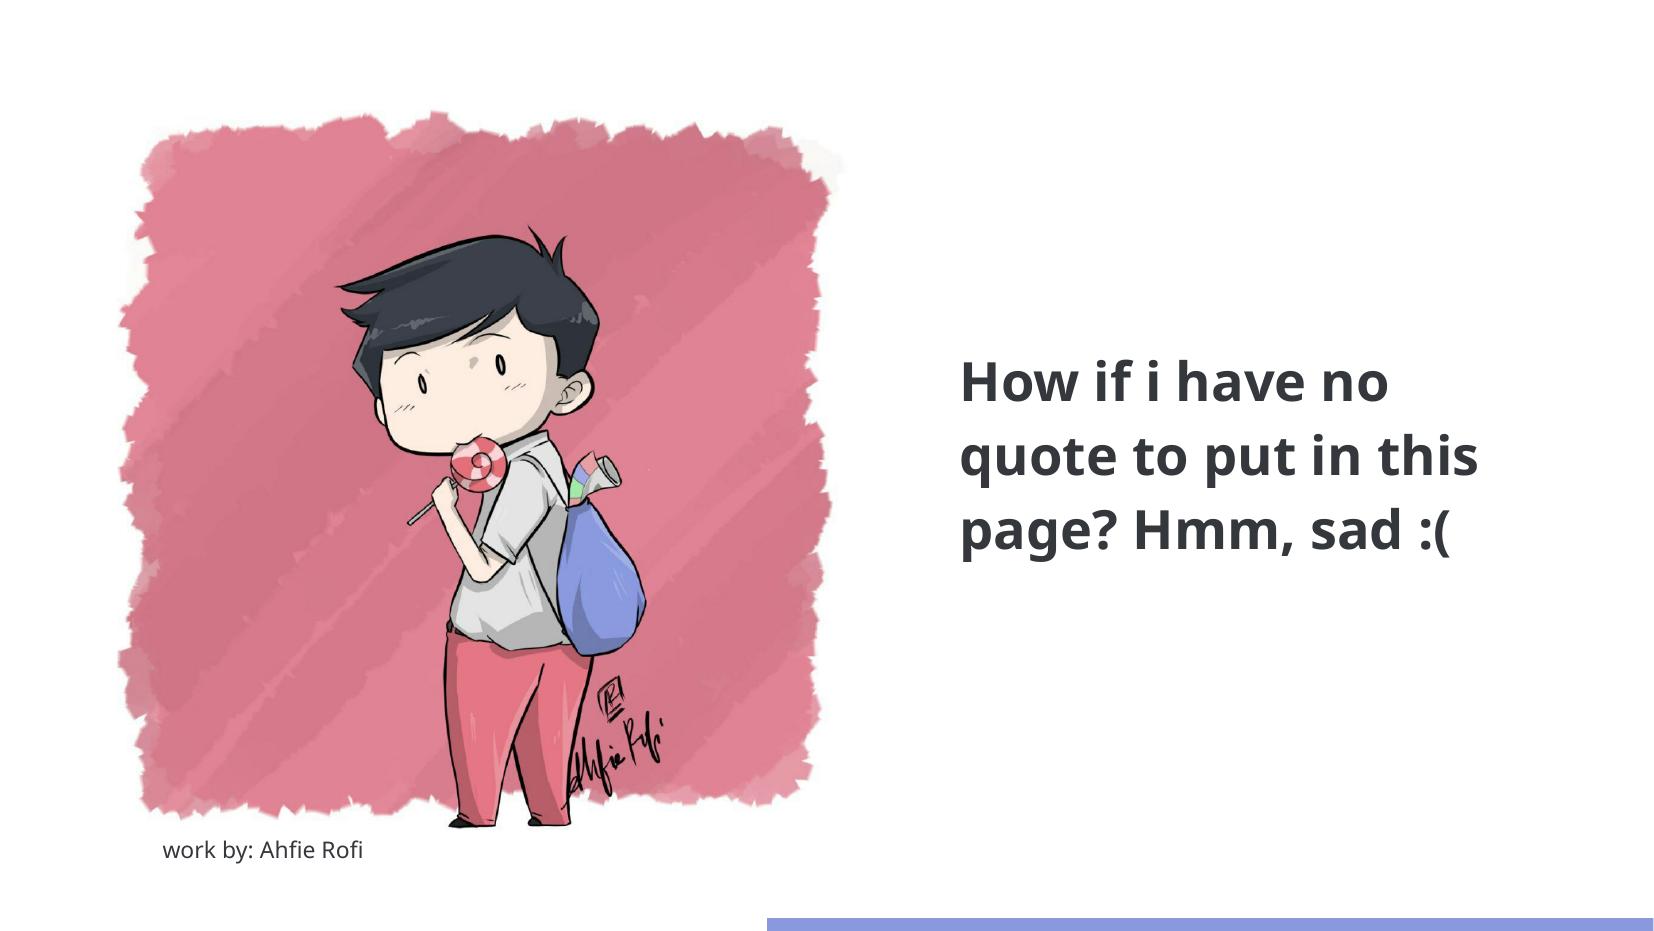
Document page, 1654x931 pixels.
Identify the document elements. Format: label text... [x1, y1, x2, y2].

text_box work by: Ahfie Rofi [147, 826, 473, 886]
text_box How if i have no quote to put in this page? Hmm, sad :( [944, 336, 1536, 658]
picture [88, 81, 857, 849]
picture [767, 918, 1654, 931]
